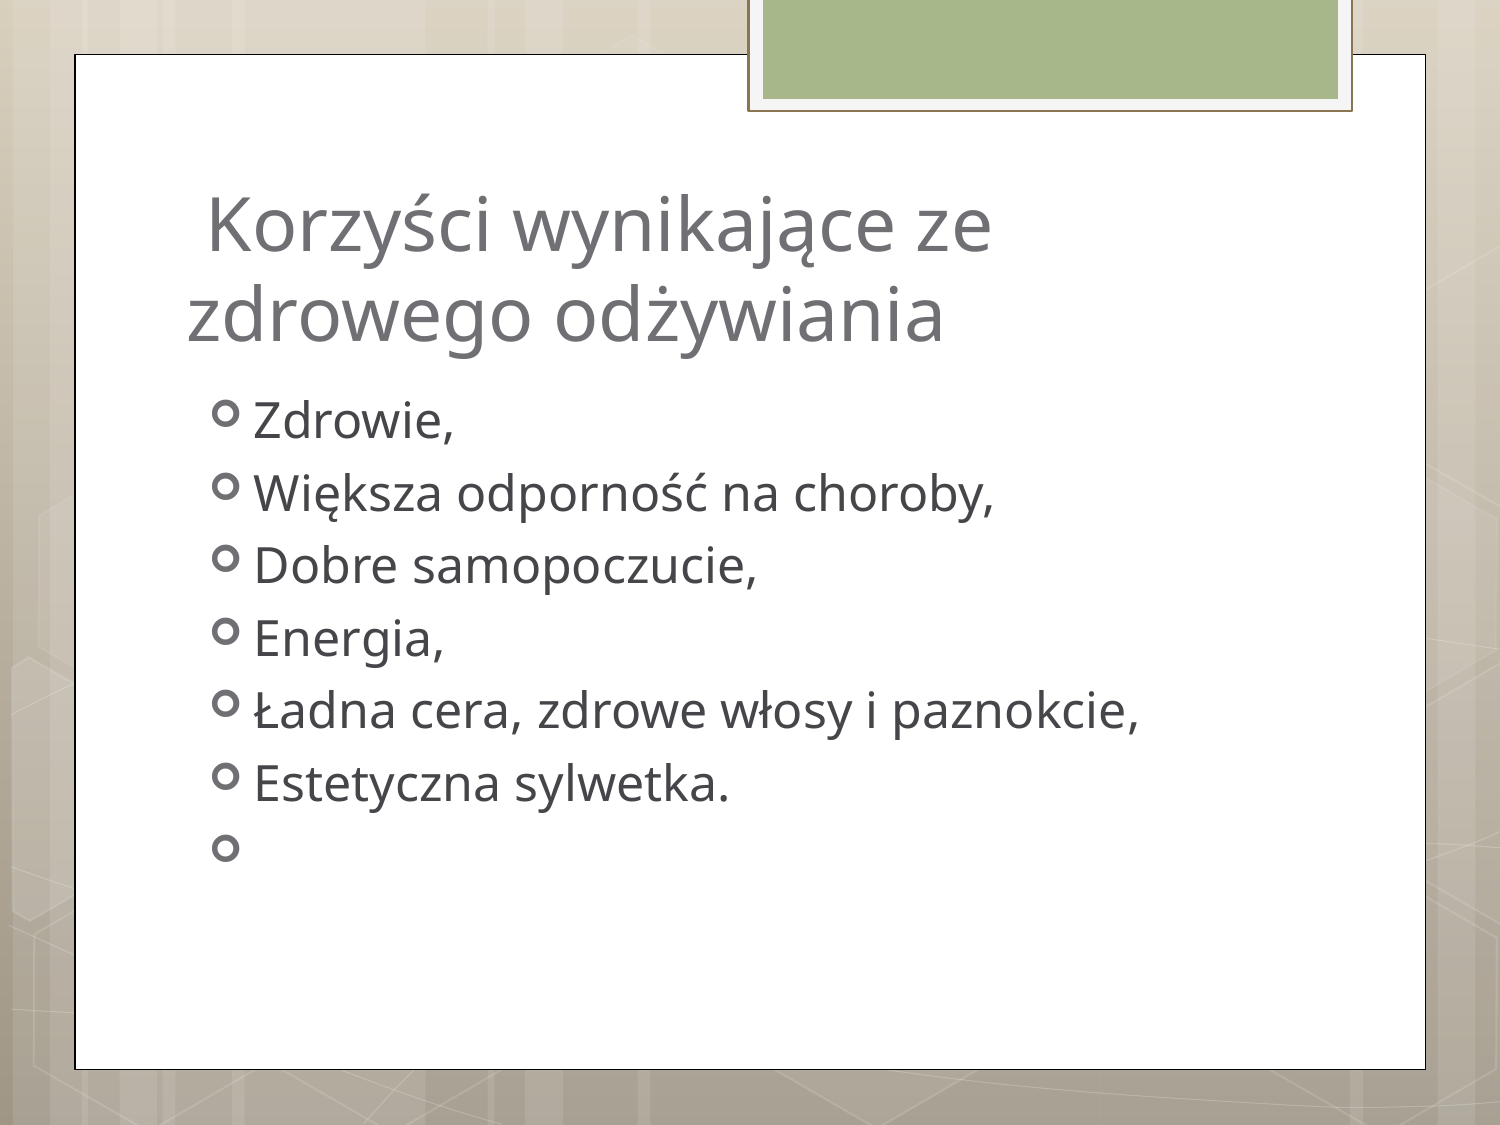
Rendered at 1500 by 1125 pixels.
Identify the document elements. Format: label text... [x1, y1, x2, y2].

list Zdrowie, Większa odporność na choroby, Dobre samopoczucie, Energia, Ładna cera, zdrowe włosy i paznokcie, Estetyczna sylwetka. [171, 381, 1283, 957]
title Korzyści wynikające ze zdrowego odżywiania [171, 168, 1324, 357]
